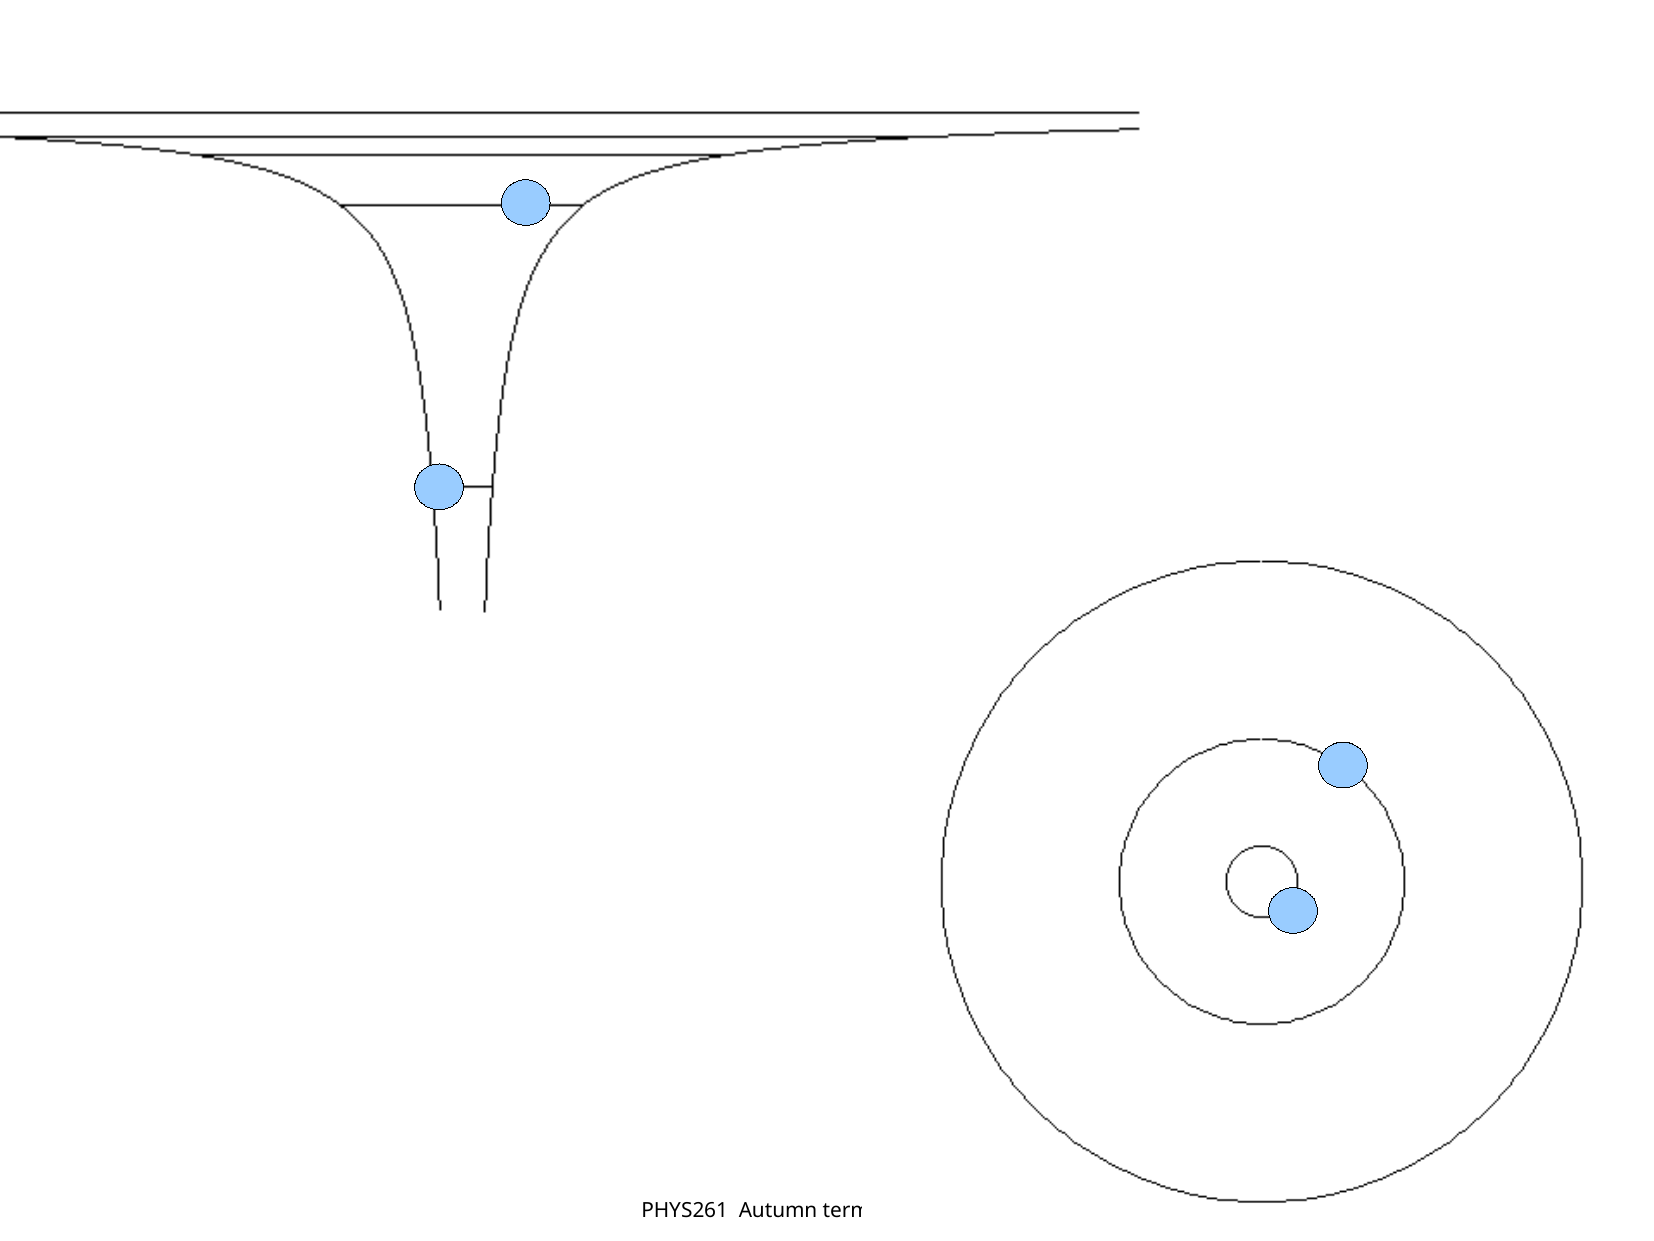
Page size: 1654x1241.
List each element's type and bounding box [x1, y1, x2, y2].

text_box [414, 463, 464, 510]
text_box [1268, 887, 1318, 934]
text_box [501, 179, 551, 226]
text_box [1318, 742, 1368, 788]
picture [0, 66, 1654, 1241]
